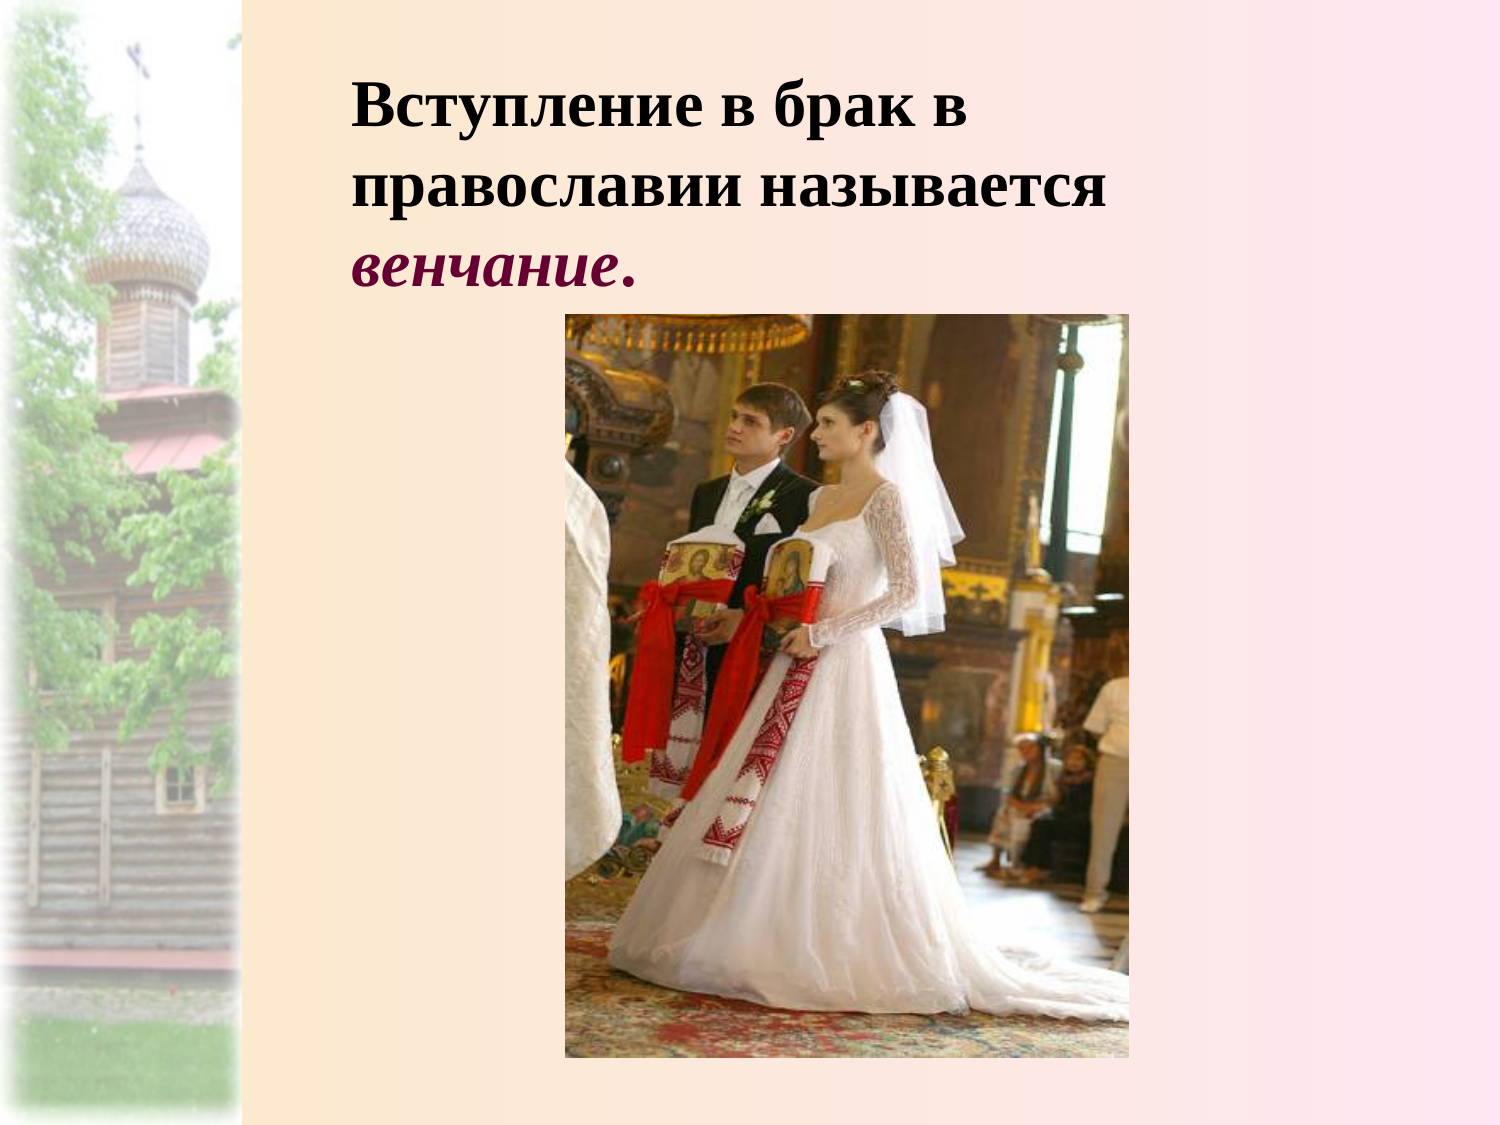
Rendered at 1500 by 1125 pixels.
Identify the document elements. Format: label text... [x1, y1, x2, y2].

text_box Вступление в брак в православии называется венчание. [336, 52, 1294, 388]
picture [565, 314, 1129, 1058]
picture [0, 0, 242, 1125]
